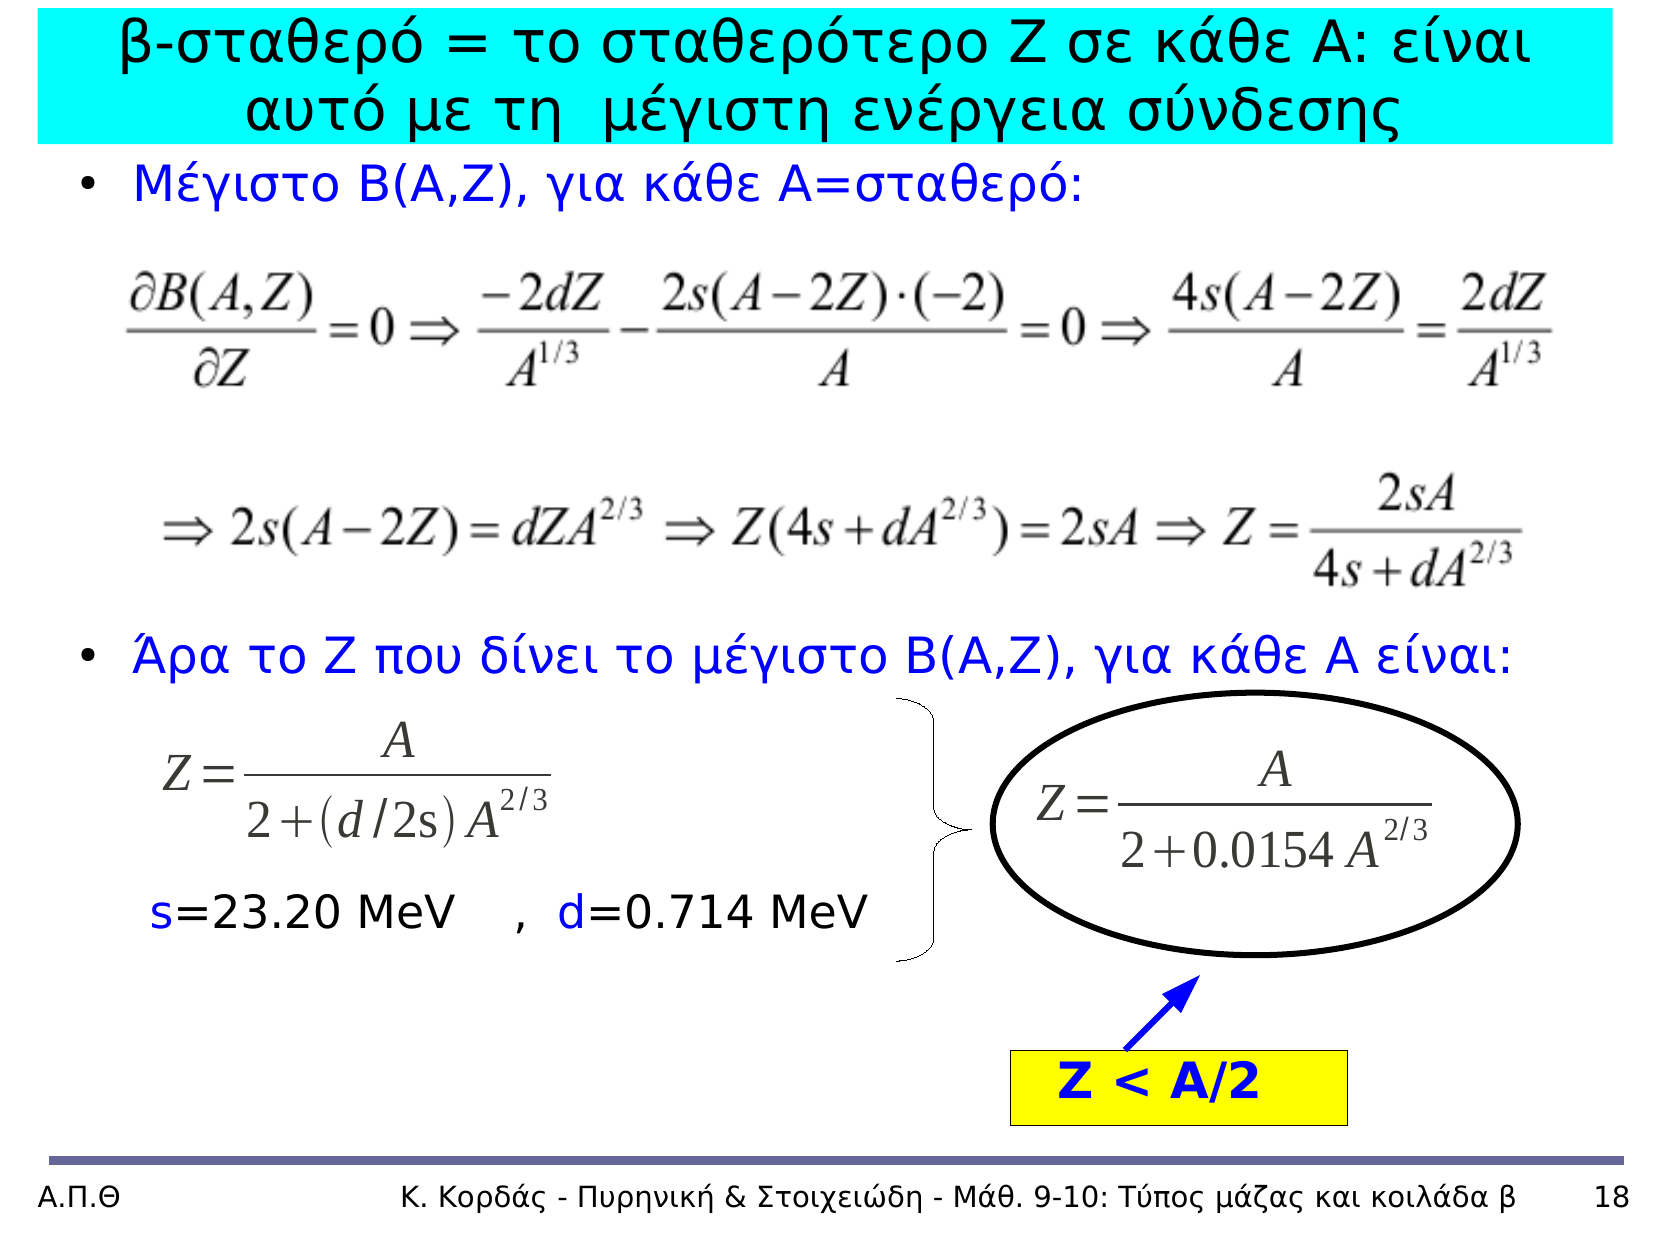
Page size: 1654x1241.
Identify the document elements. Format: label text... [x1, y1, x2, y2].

text_box [1010, 1050, 1348, 1126]
picture [112, 246, 1576, 598]
chart [146, 706, 566, 852]
chart [1020, 736, 1052, 760]
chart [1020, 736, 1447, 881]
text_box Μέγιστο Β(Α,Ζ), για κάθε Α=σταθερό: [61, 154, 1200, 214]
title β-σταθερό = τo σταθερότερο Ζ σε κάθε Α: είναι αυτό με τη μέγιστη ενέργεια σύνδεσης [37, 8, 1613, 145]
text_box Ζ < Α/2 [970, 1052, 1265, 1112]
text_box s=23.20 MeV , d=0.714 MeV [78, 885, 898, 940]
text_box Άρα το Ζ που δίνει το μέγιστο Β(Α,Ζ), για κάθε Α είναι: [61, 627, 1651, 686]
